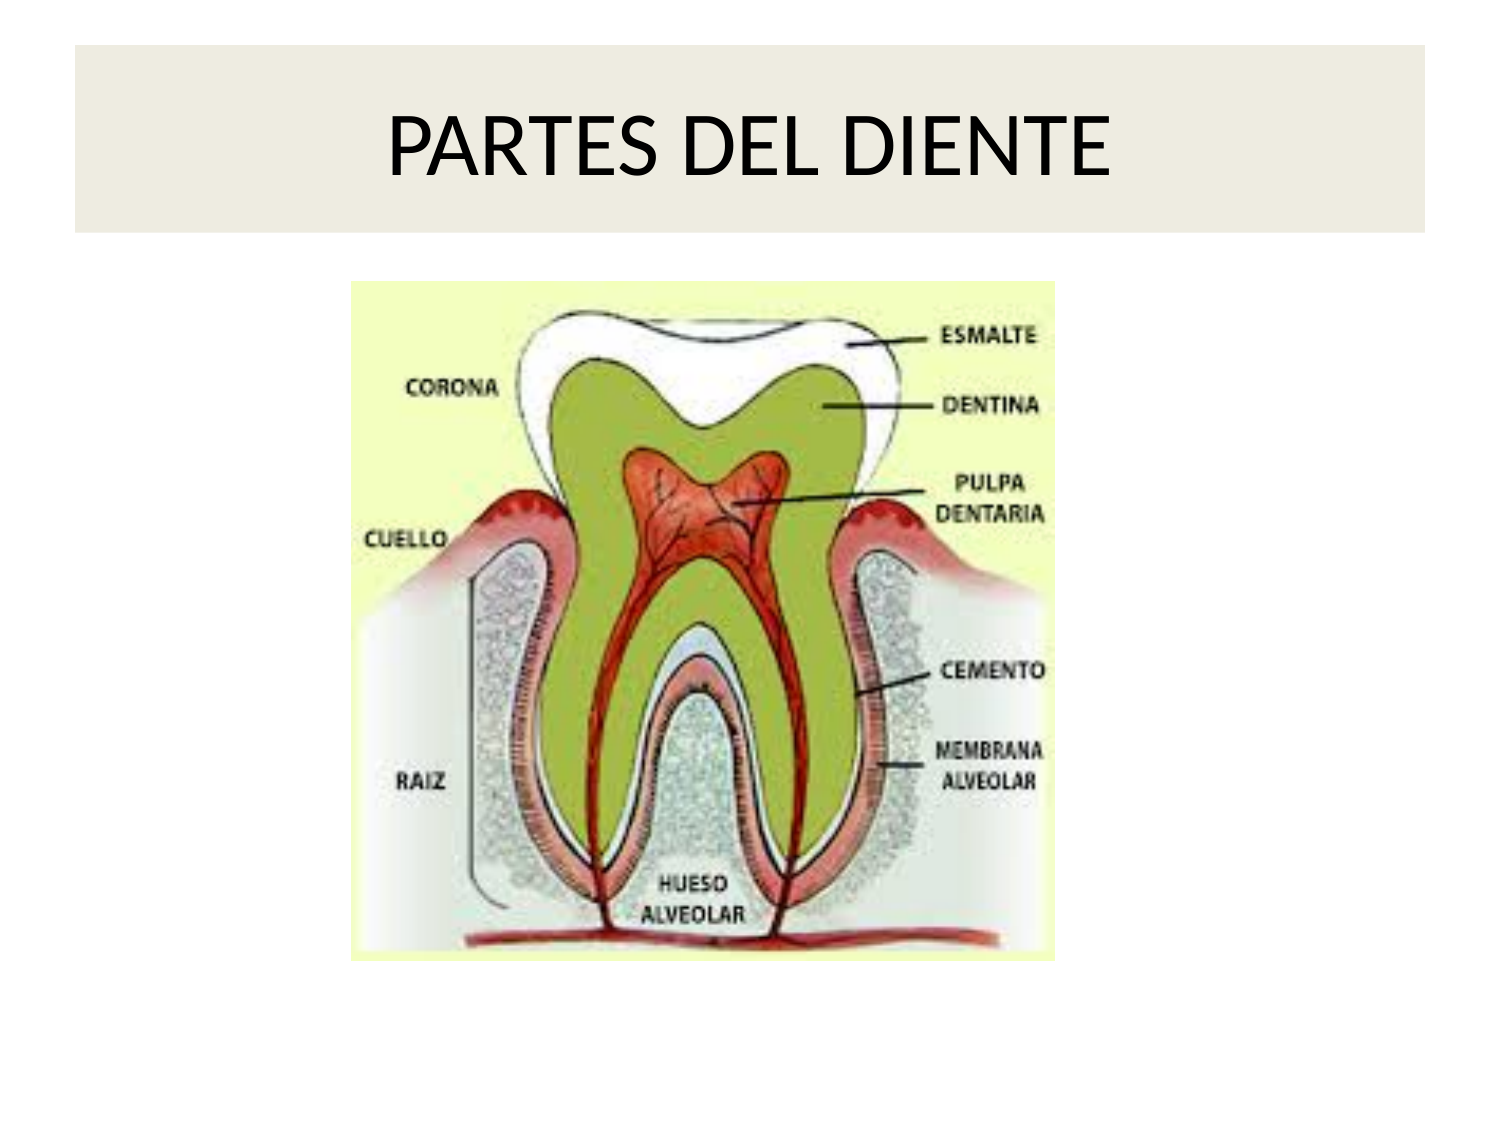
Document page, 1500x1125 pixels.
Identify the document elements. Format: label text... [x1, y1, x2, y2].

picture [351, 281, 1055, 961]
title PARTES DEL DIENTE [75, 45, 1425, 233]
